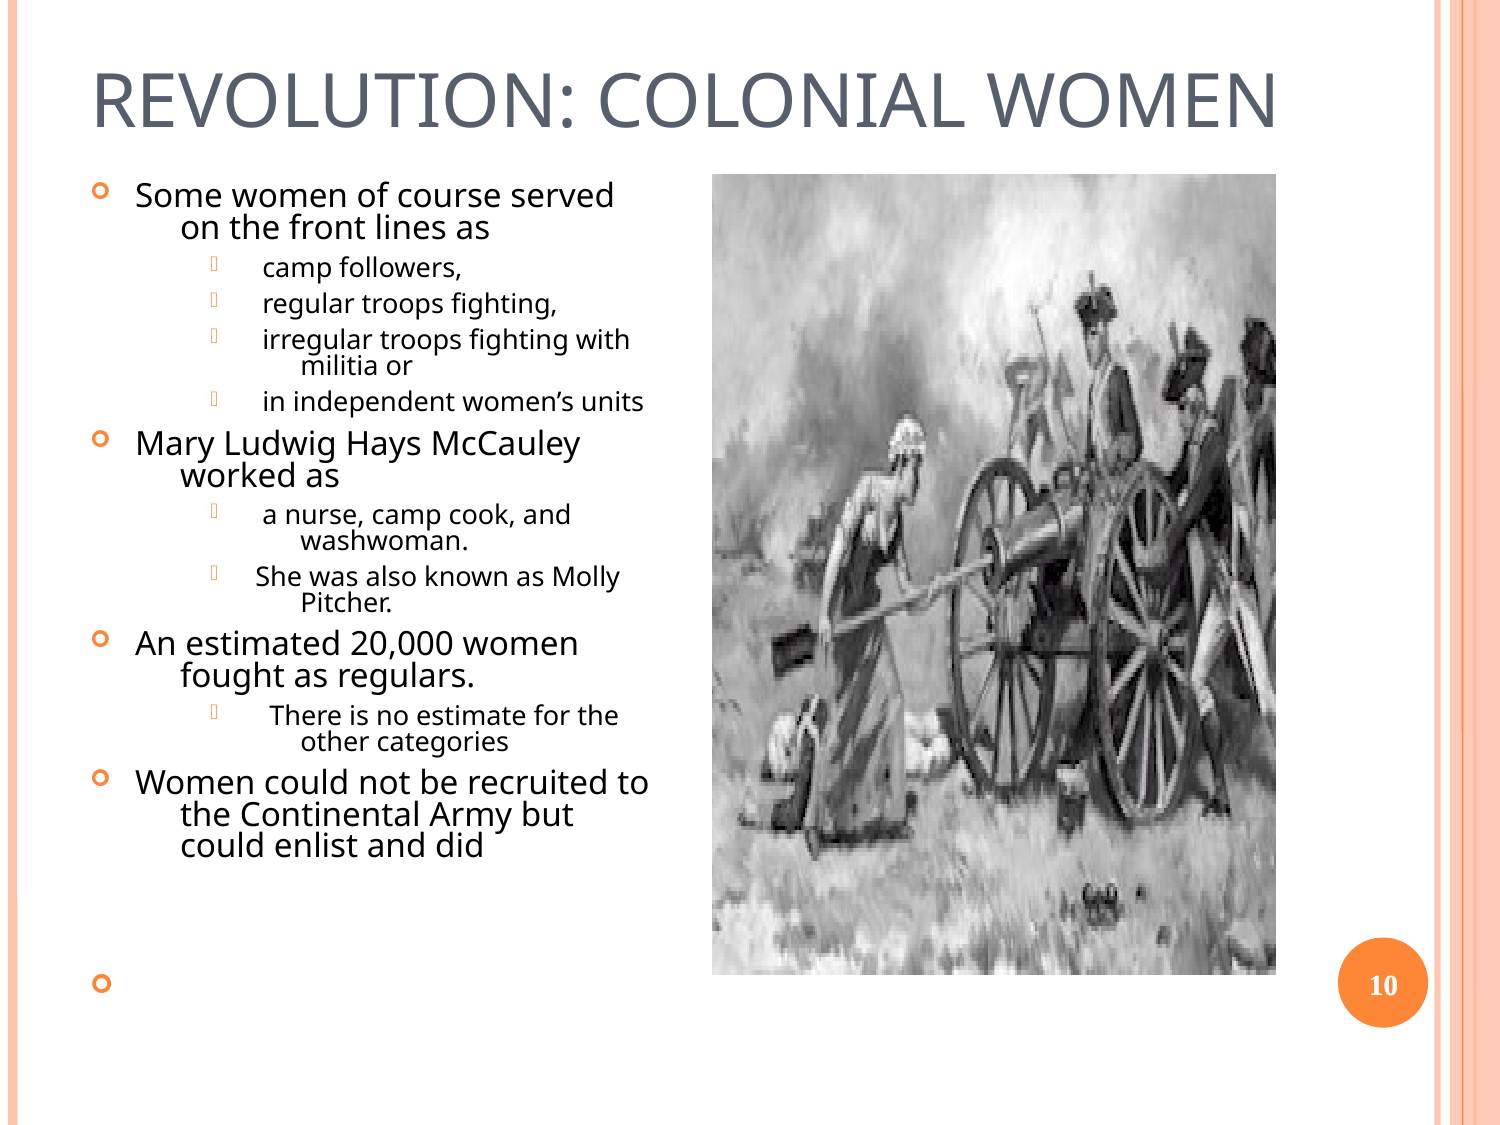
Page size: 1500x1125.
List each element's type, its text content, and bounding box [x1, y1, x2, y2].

picture [712, 174, 1276, 976]
text_box [1333, 940, 1434, 1027]
title Revolution: Colonial Women [75, 45, 1300, 233]
list Some women of course served on the front lines as camp followers, regular troops fighting, irregular troops fighting with militia or in independent women’s units Mary Ludwig Hays McCauley worked as a nurse, camp cook, and washwoman. She was also known as Molly Pitcher. An estimated 20,000 women fought as regulars. There is no estimate for the other categories Women could not be recruited to the Continental Army but could enlist and did [75, 174, 676, 1013]
